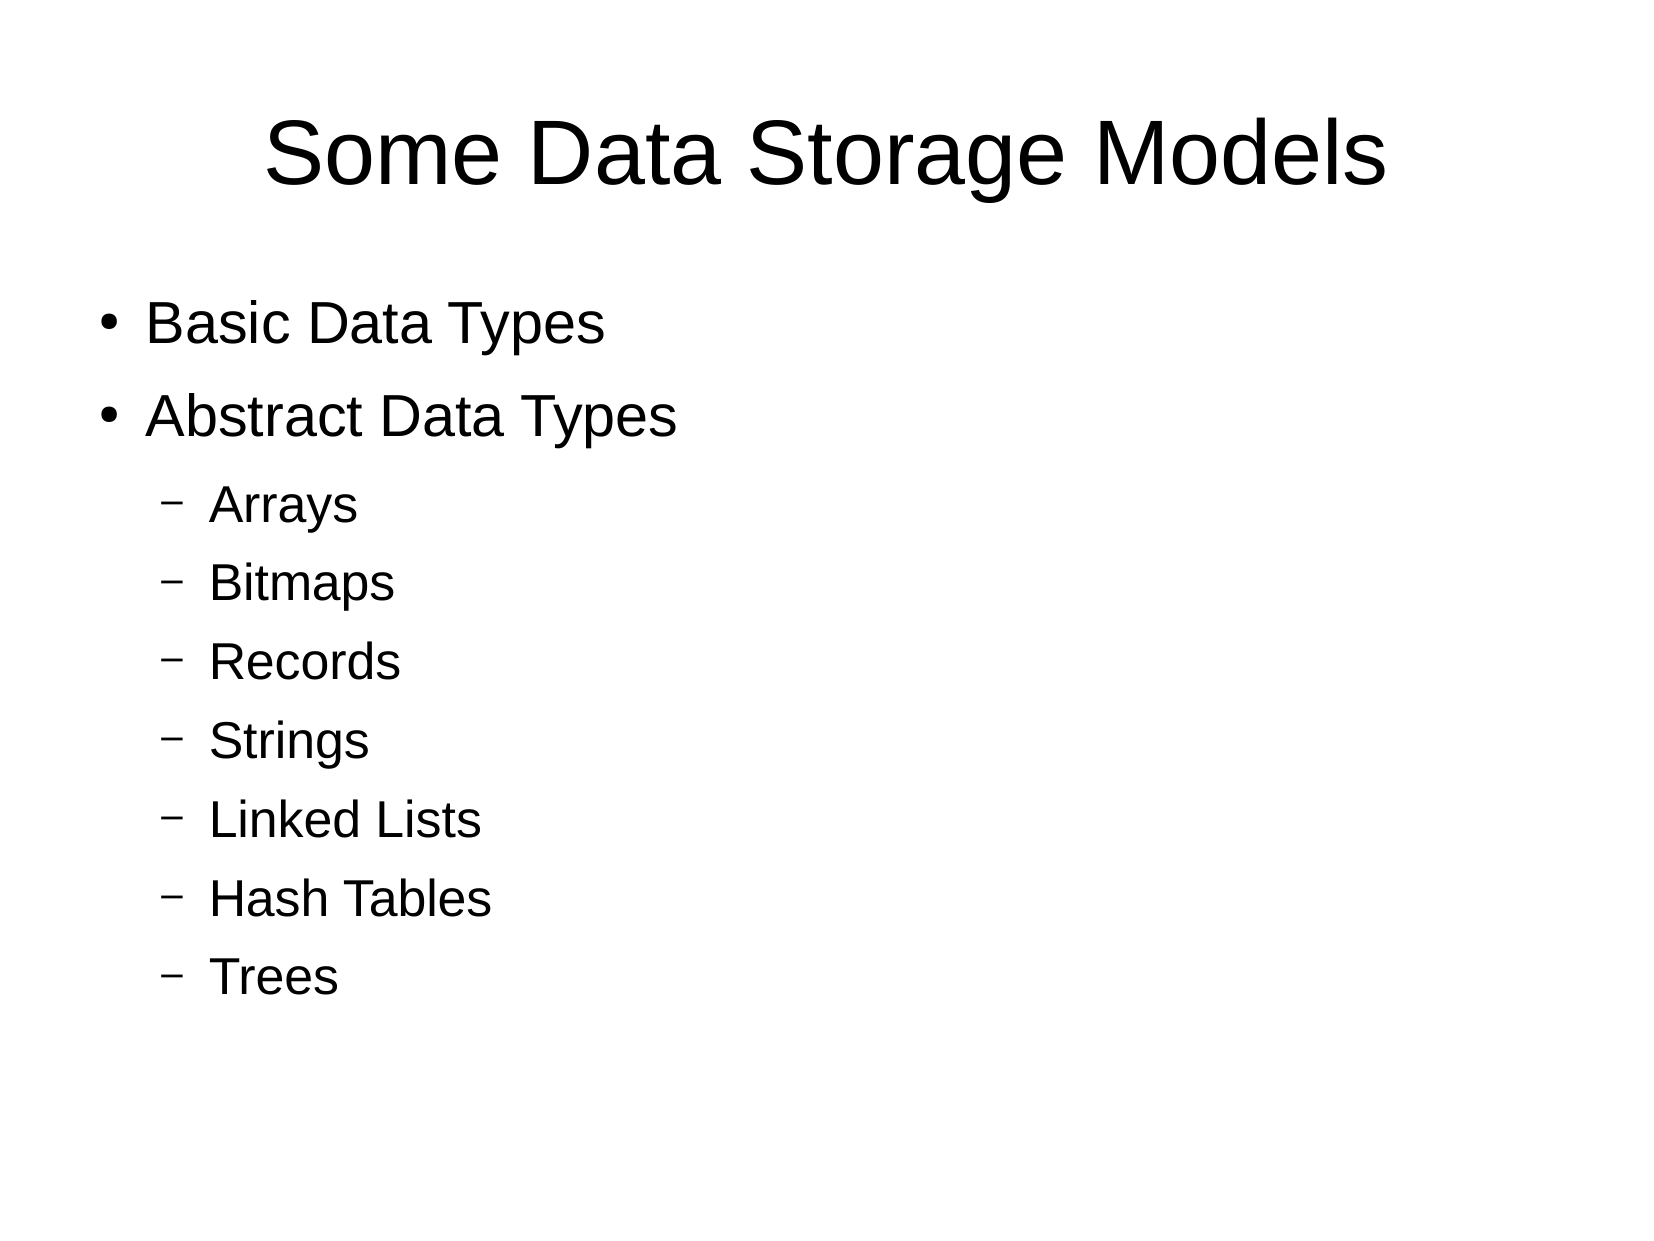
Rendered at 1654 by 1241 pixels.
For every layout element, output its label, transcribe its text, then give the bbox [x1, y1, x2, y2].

title Some Data Storage Models [82, 49, 1571, 257]
list Basic Data Types Abstract Data Types Arrays Bitmaps Records Strings Linked Lists Hash Tables Trees [82, 290, 1571, 1010]
